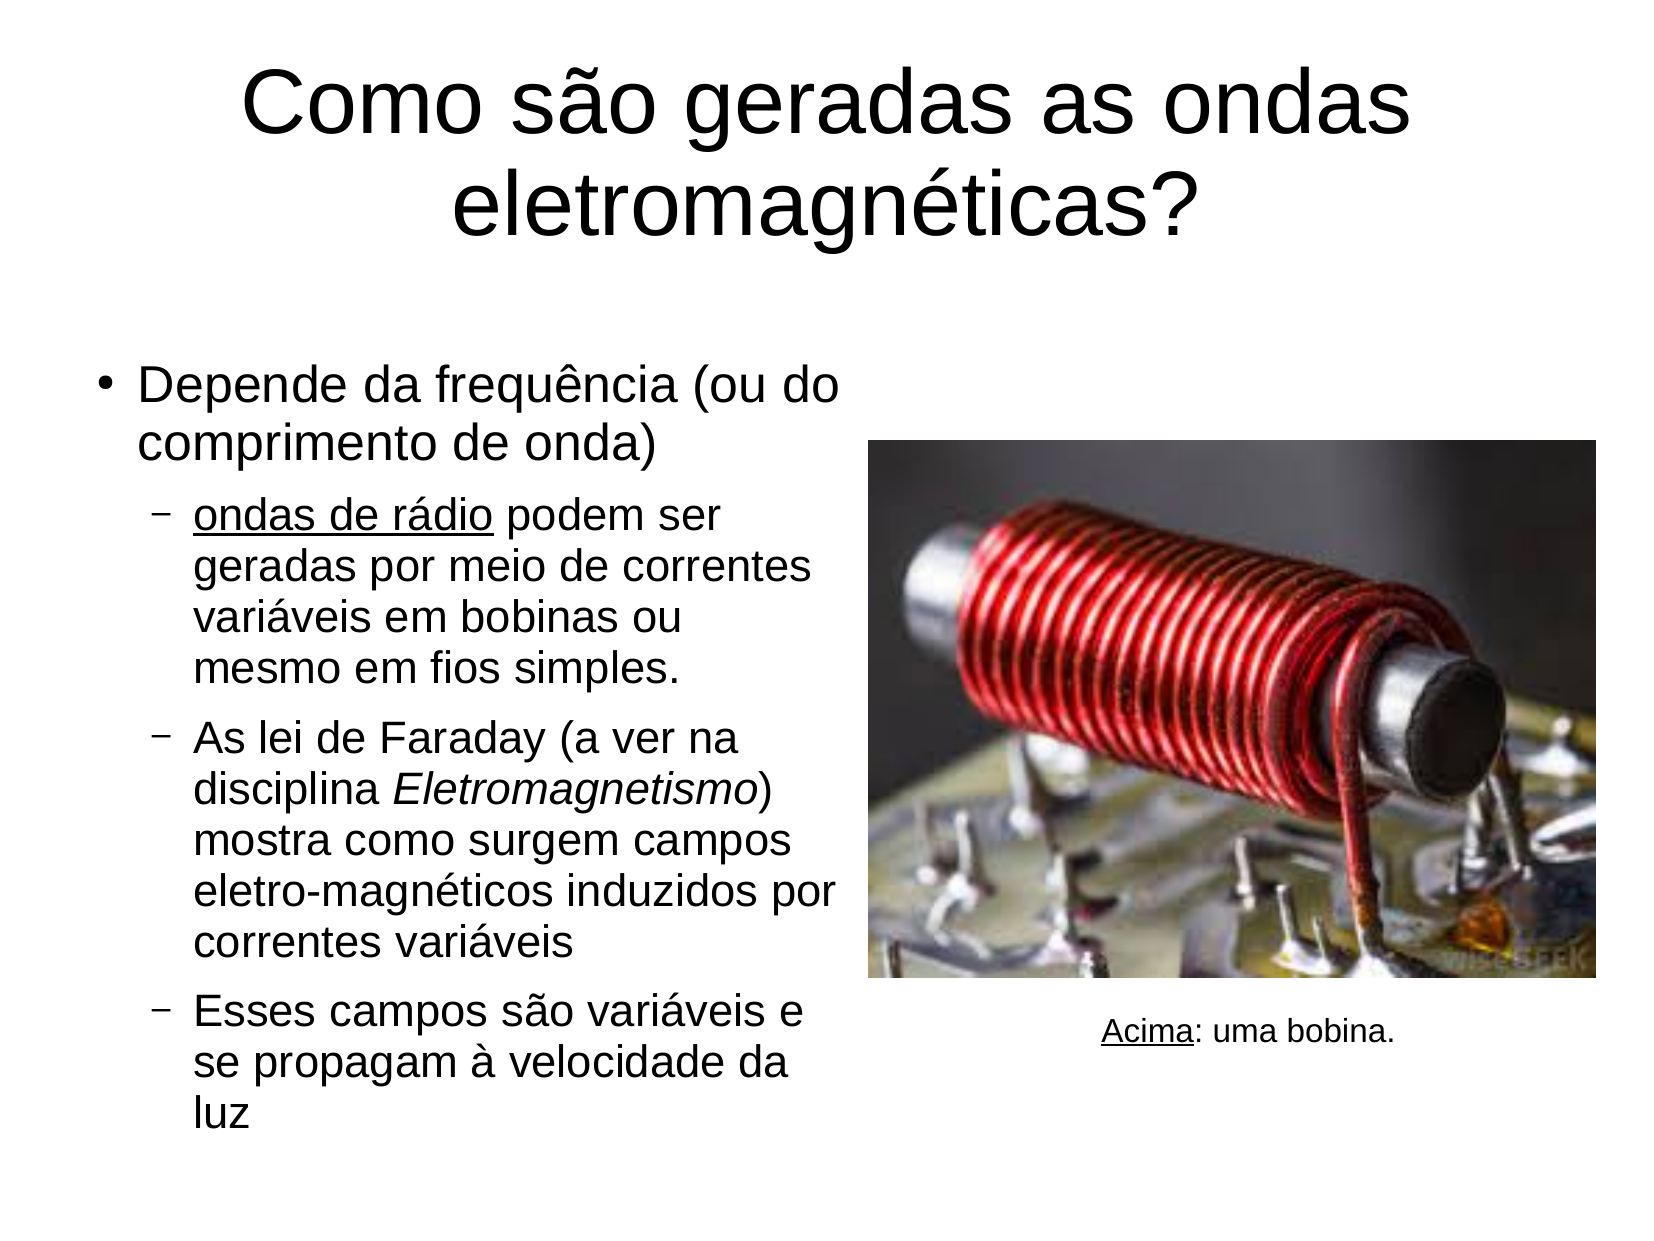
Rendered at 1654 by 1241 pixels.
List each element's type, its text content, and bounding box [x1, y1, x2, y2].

list Depende da frequência (ou do comprimento de onda) ondas de rádio podem ser geradas por meio de correntes variáveis em bobinas ou mesmo em fios simples. As lei de Faraday (a ver na disciplina Eletromagnetismo) mostra como surgem campos eletro-magnéticos induzidos por correntes variáveis Esses campos são variáveis e se propagam à velocidade da luz [82, 355, 846, 1146]
picture [868, 440, 1596, 978]
text_box Acima: uma bobina. [1086, 1004, 1411, 1058]
title Como são geradas as ondas eletromagnéticas? [82, 49, 1571, 257]
